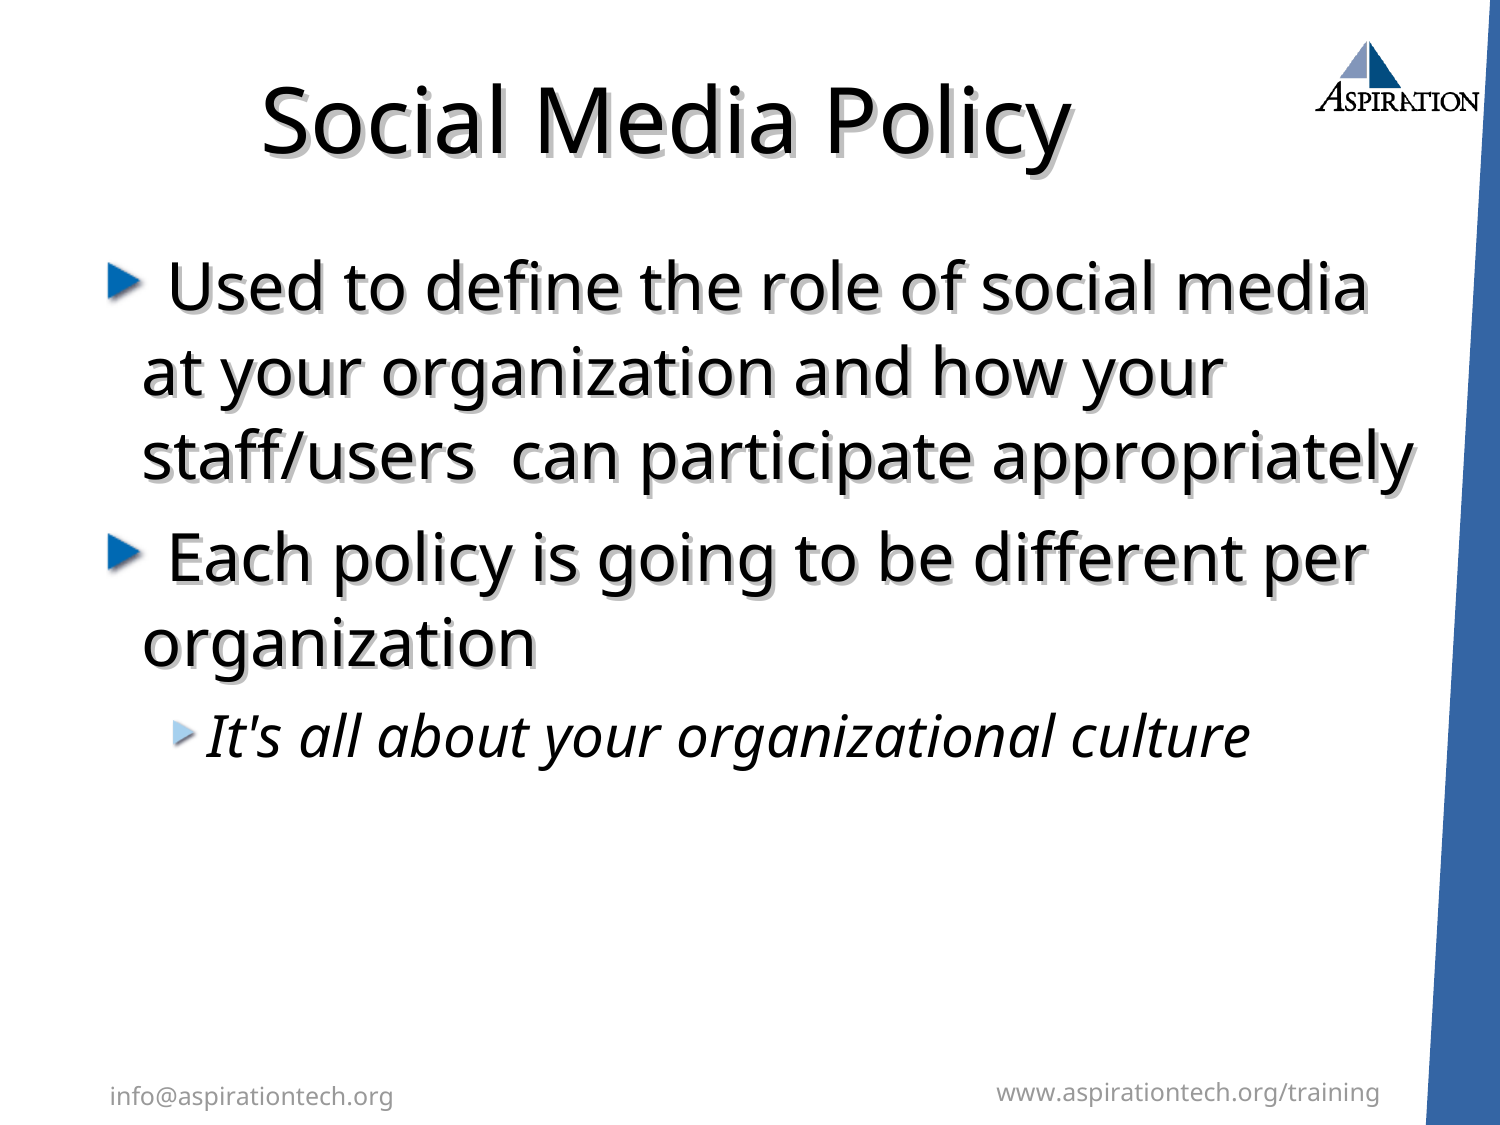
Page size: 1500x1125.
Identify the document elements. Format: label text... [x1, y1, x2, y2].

list Used to define the role of social media at your organization and how your staff/users can participate appropriately Each policy is going to be different per organization It's all about your organizational culture [49, 238, 1447, 892]
title Social Media Policy [49, 19, 1284, 206]
picture [1315, 41, 1480, 120]
